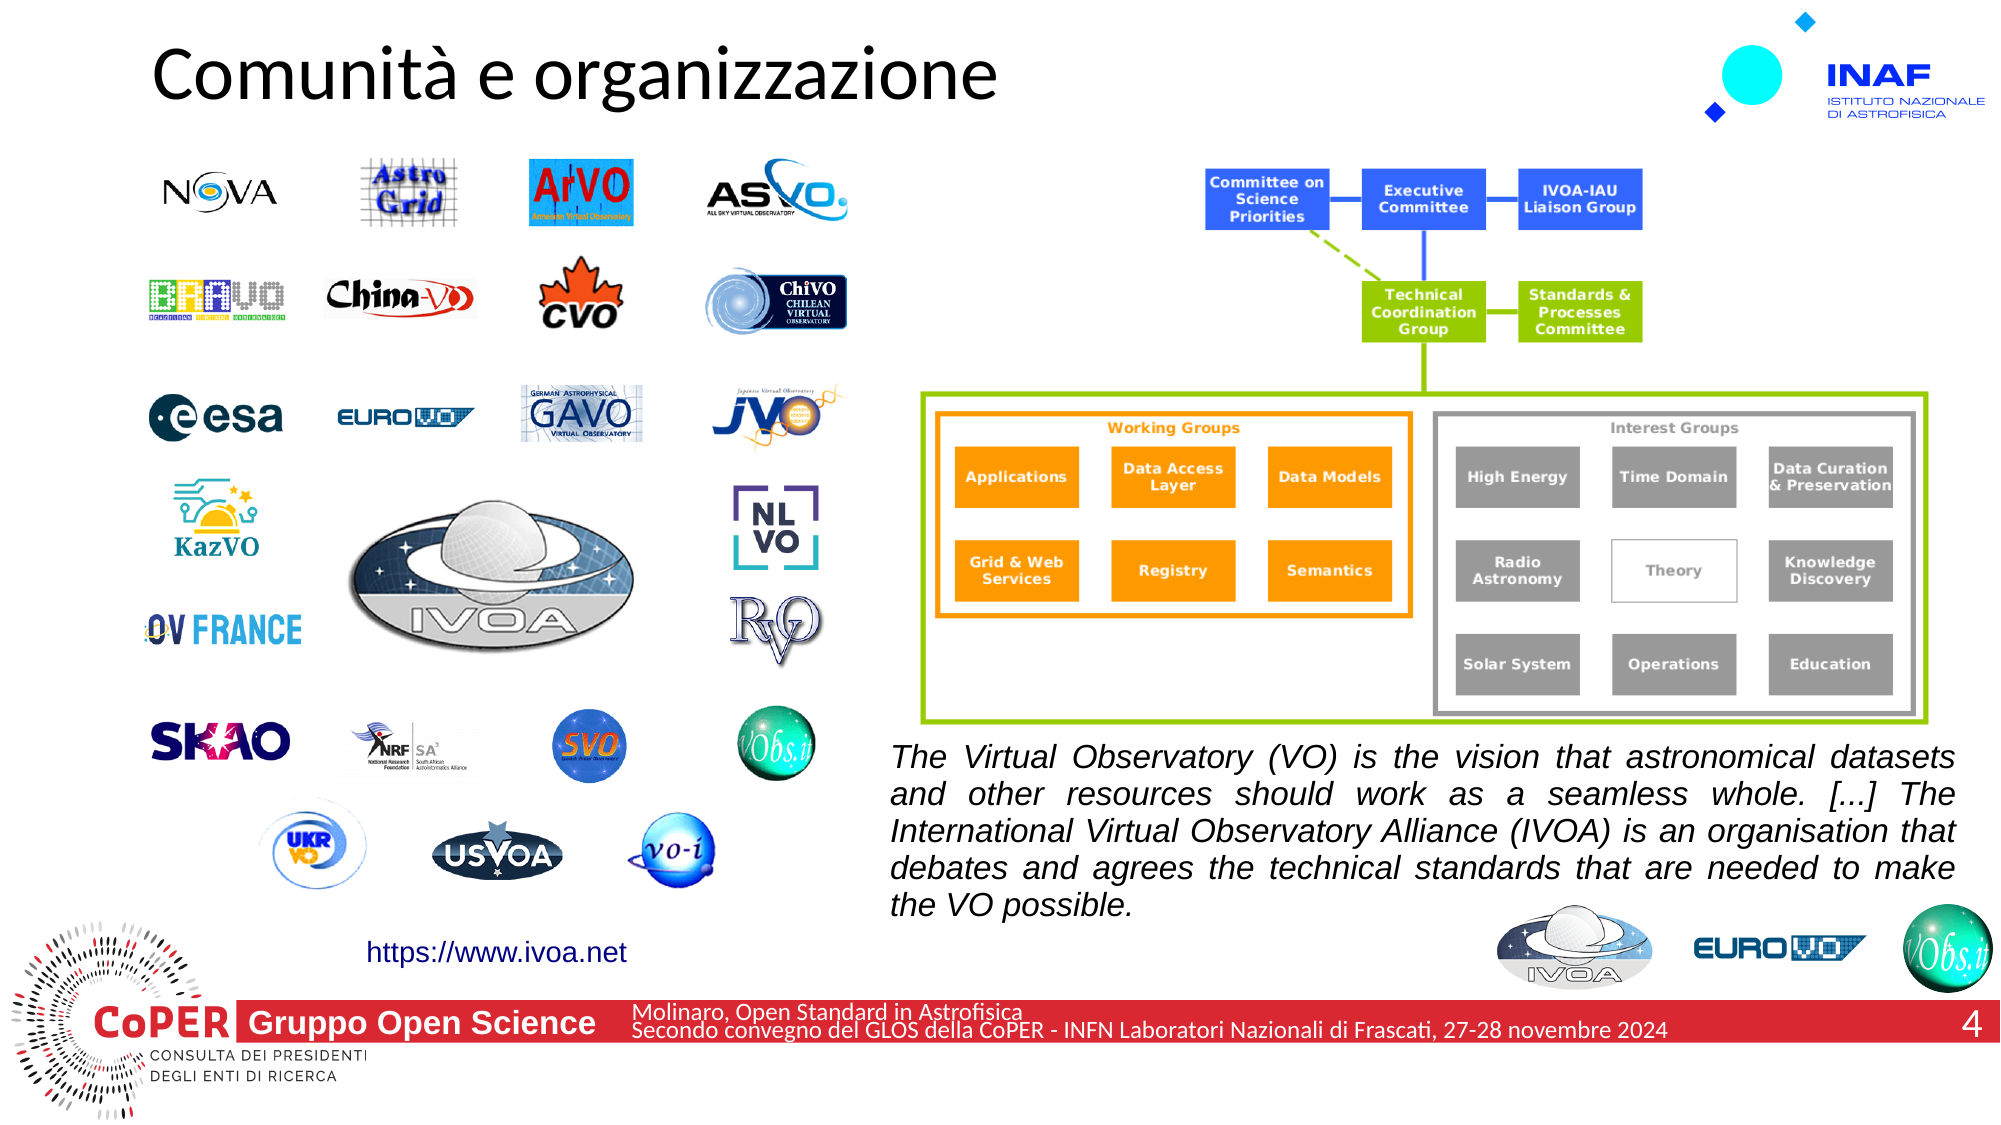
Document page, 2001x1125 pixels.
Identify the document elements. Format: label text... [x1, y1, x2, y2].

picture [127, 136, 867, 908]
picture [1698, 5, 1994, 130]
picture [1691, 932, 1870, 965]
text_box https://www.ivoa.net [351, 928, 643, 977]
picture [1903, 904, 1993, 993]
picture [907, 152, 1941, 731]
picture [11, 921, 366, 1120]
footer Molinaro, Open Standard in Astrofisica Secondo convegno del GLOS della CoPER - INFN Laboratori Nazionali di Frascati, 27-28 novembre 2024 [616, 1002, 1863, 1048]
title Comunità e organizzazione [137, 24, 1698, 125]
slide_number <number> [1898, 999, 1998, 1043]
picture [1491, 932, 1658, 993]
text_box The Virtual Observatory (VO) is the vision that astronomical datasets and other resources should work as a seamless whole. [...] The International Virtual Observatory Alliance (IVOA) is an organisation that debates and agrees the technical standards that are needed to make the VO possible. [875, 731, 1973, 932]
